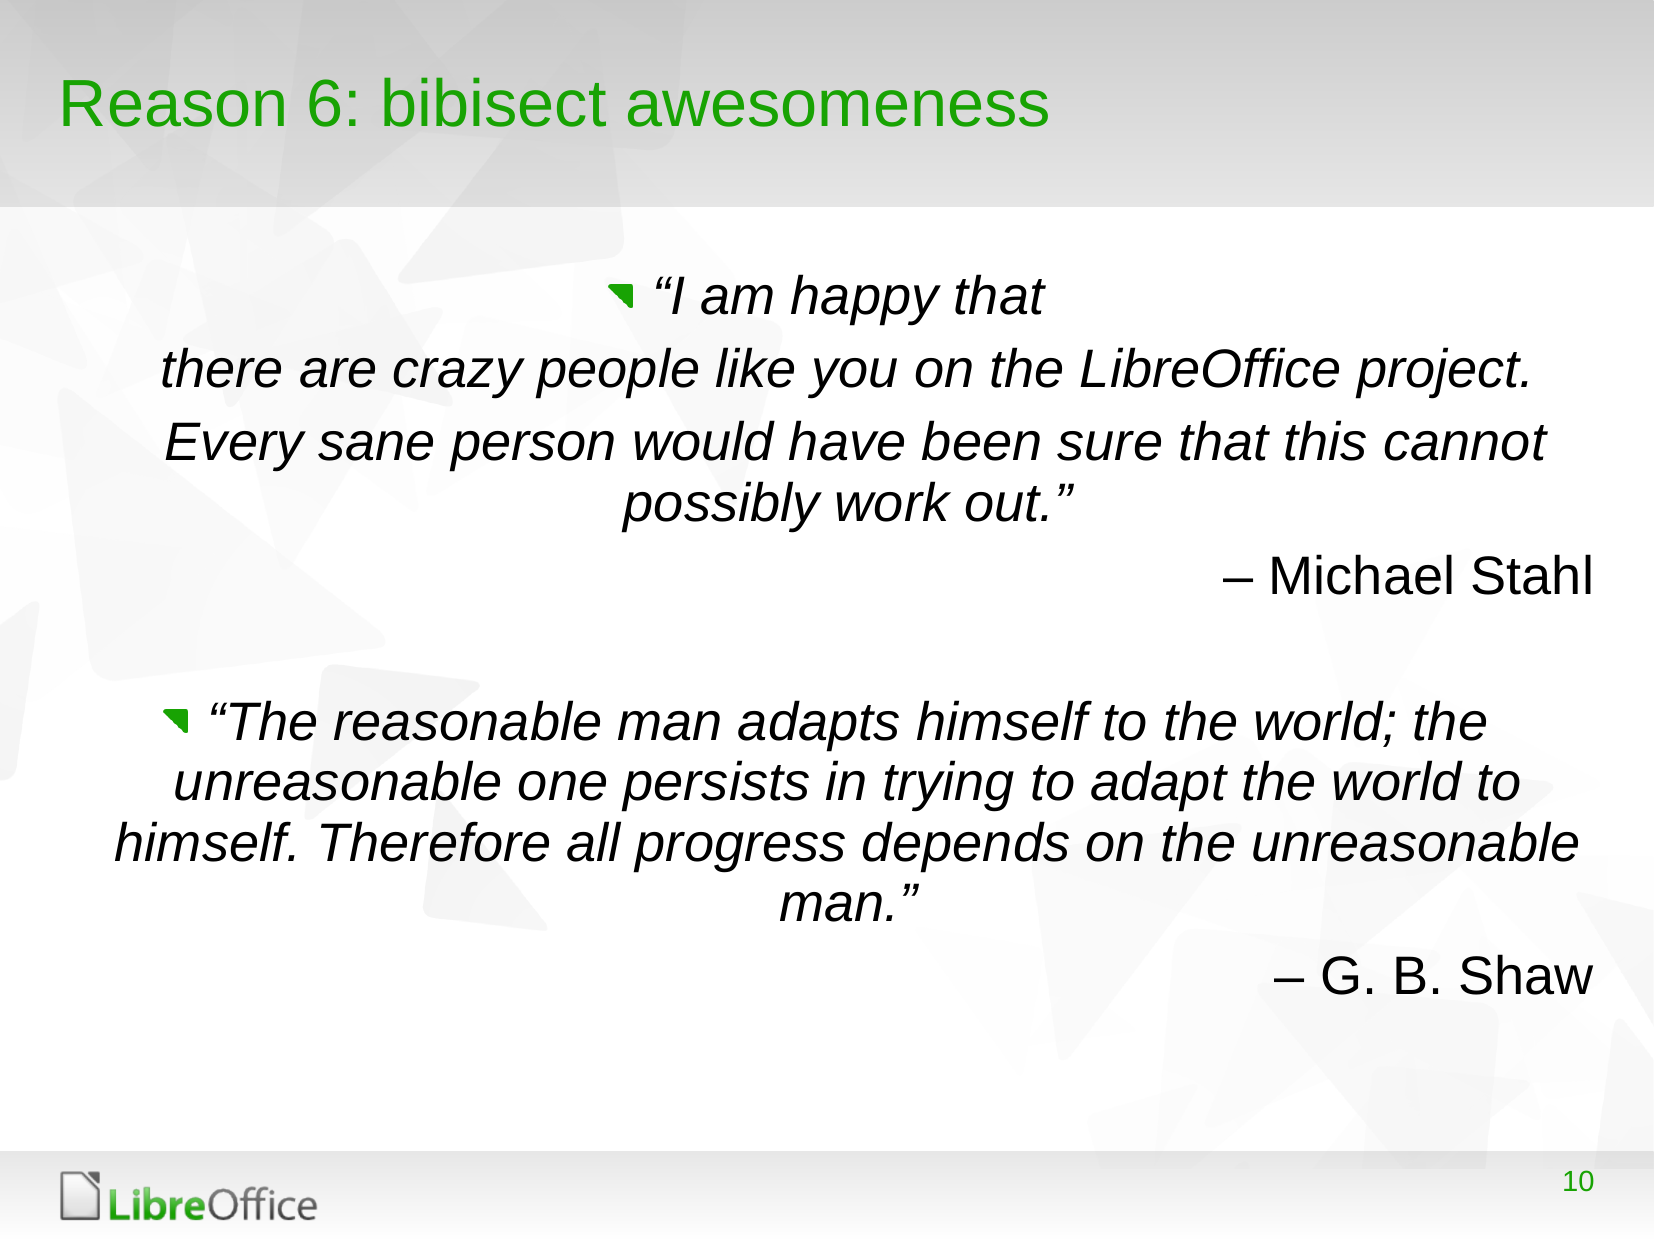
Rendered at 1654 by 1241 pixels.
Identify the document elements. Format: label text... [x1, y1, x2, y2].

list “I am happy that there are crazy people like you on the LibreOffice project. Every sane person would have been sure that this cannot possibly work out.” – Michael Stahl “The reasonable man adapts himself to the world; the unreasonable one persists in trying to adapt the world to himself. Therefore all progress depends on the unreasonable man.” – G. B. Shaw [59, 265, 1595, 1085]
title Reason 6: bibisect awesomeness [59, 29, 1595, 178]
picture [0, 0, 783, 931]
picture [915, 548, 1654, 1169]
picture [41, 1152, 337, 1240]
